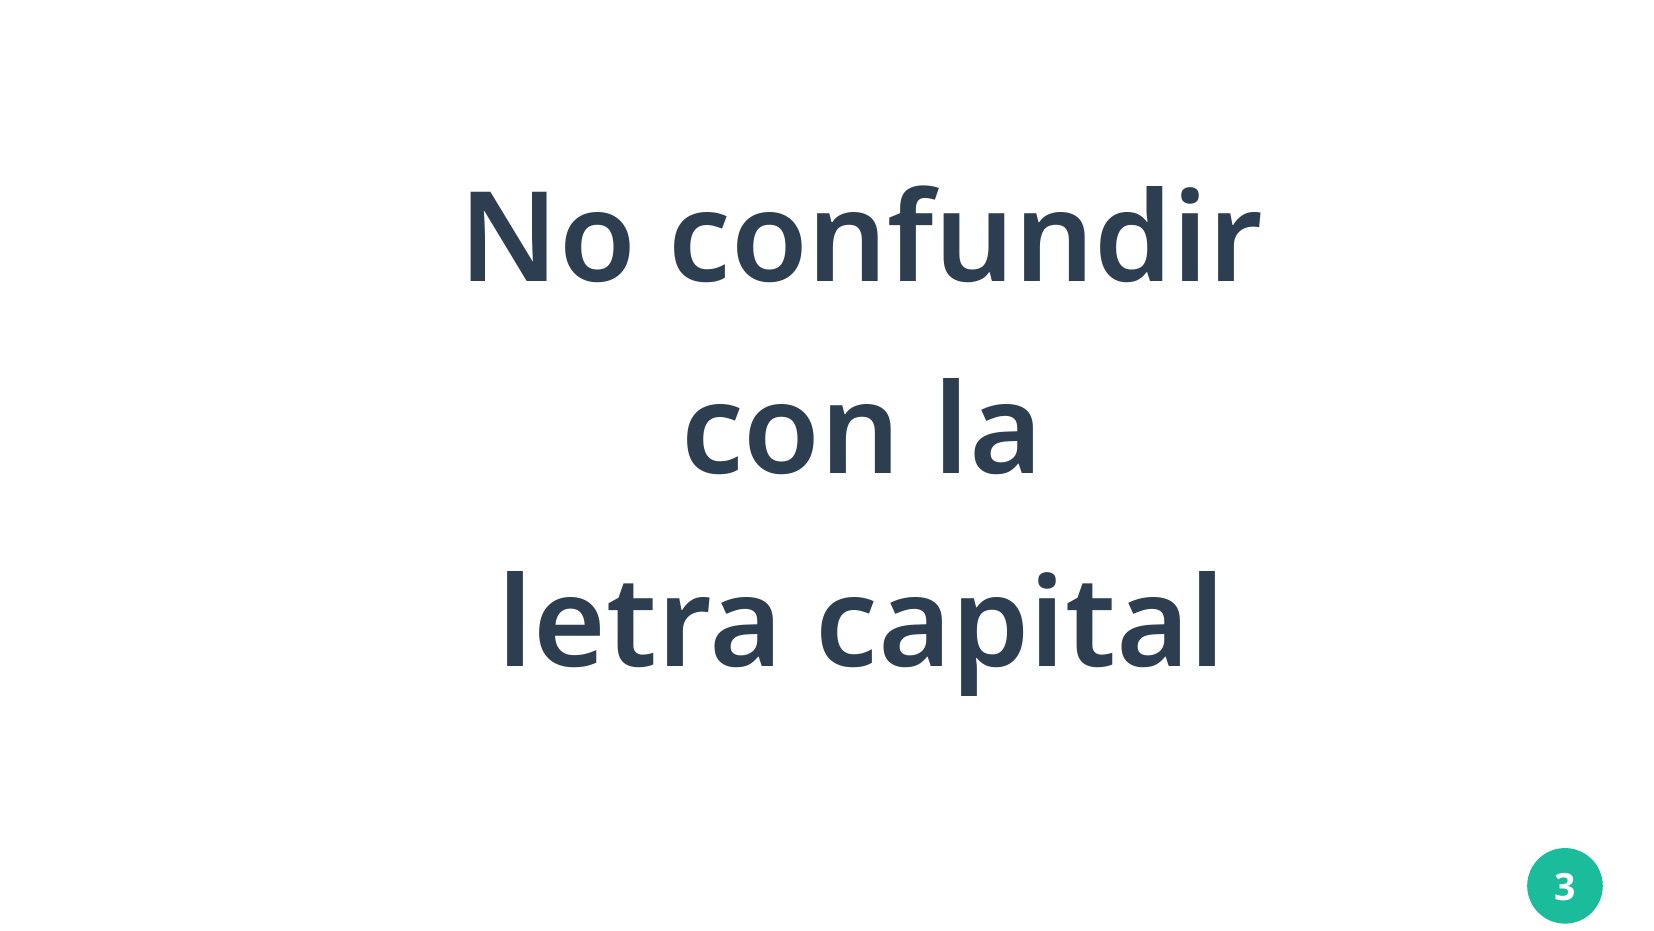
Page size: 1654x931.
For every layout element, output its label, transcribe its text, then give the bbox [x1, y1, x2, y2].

list No confundir con la letra capital [0, 147, 1654, 768]
